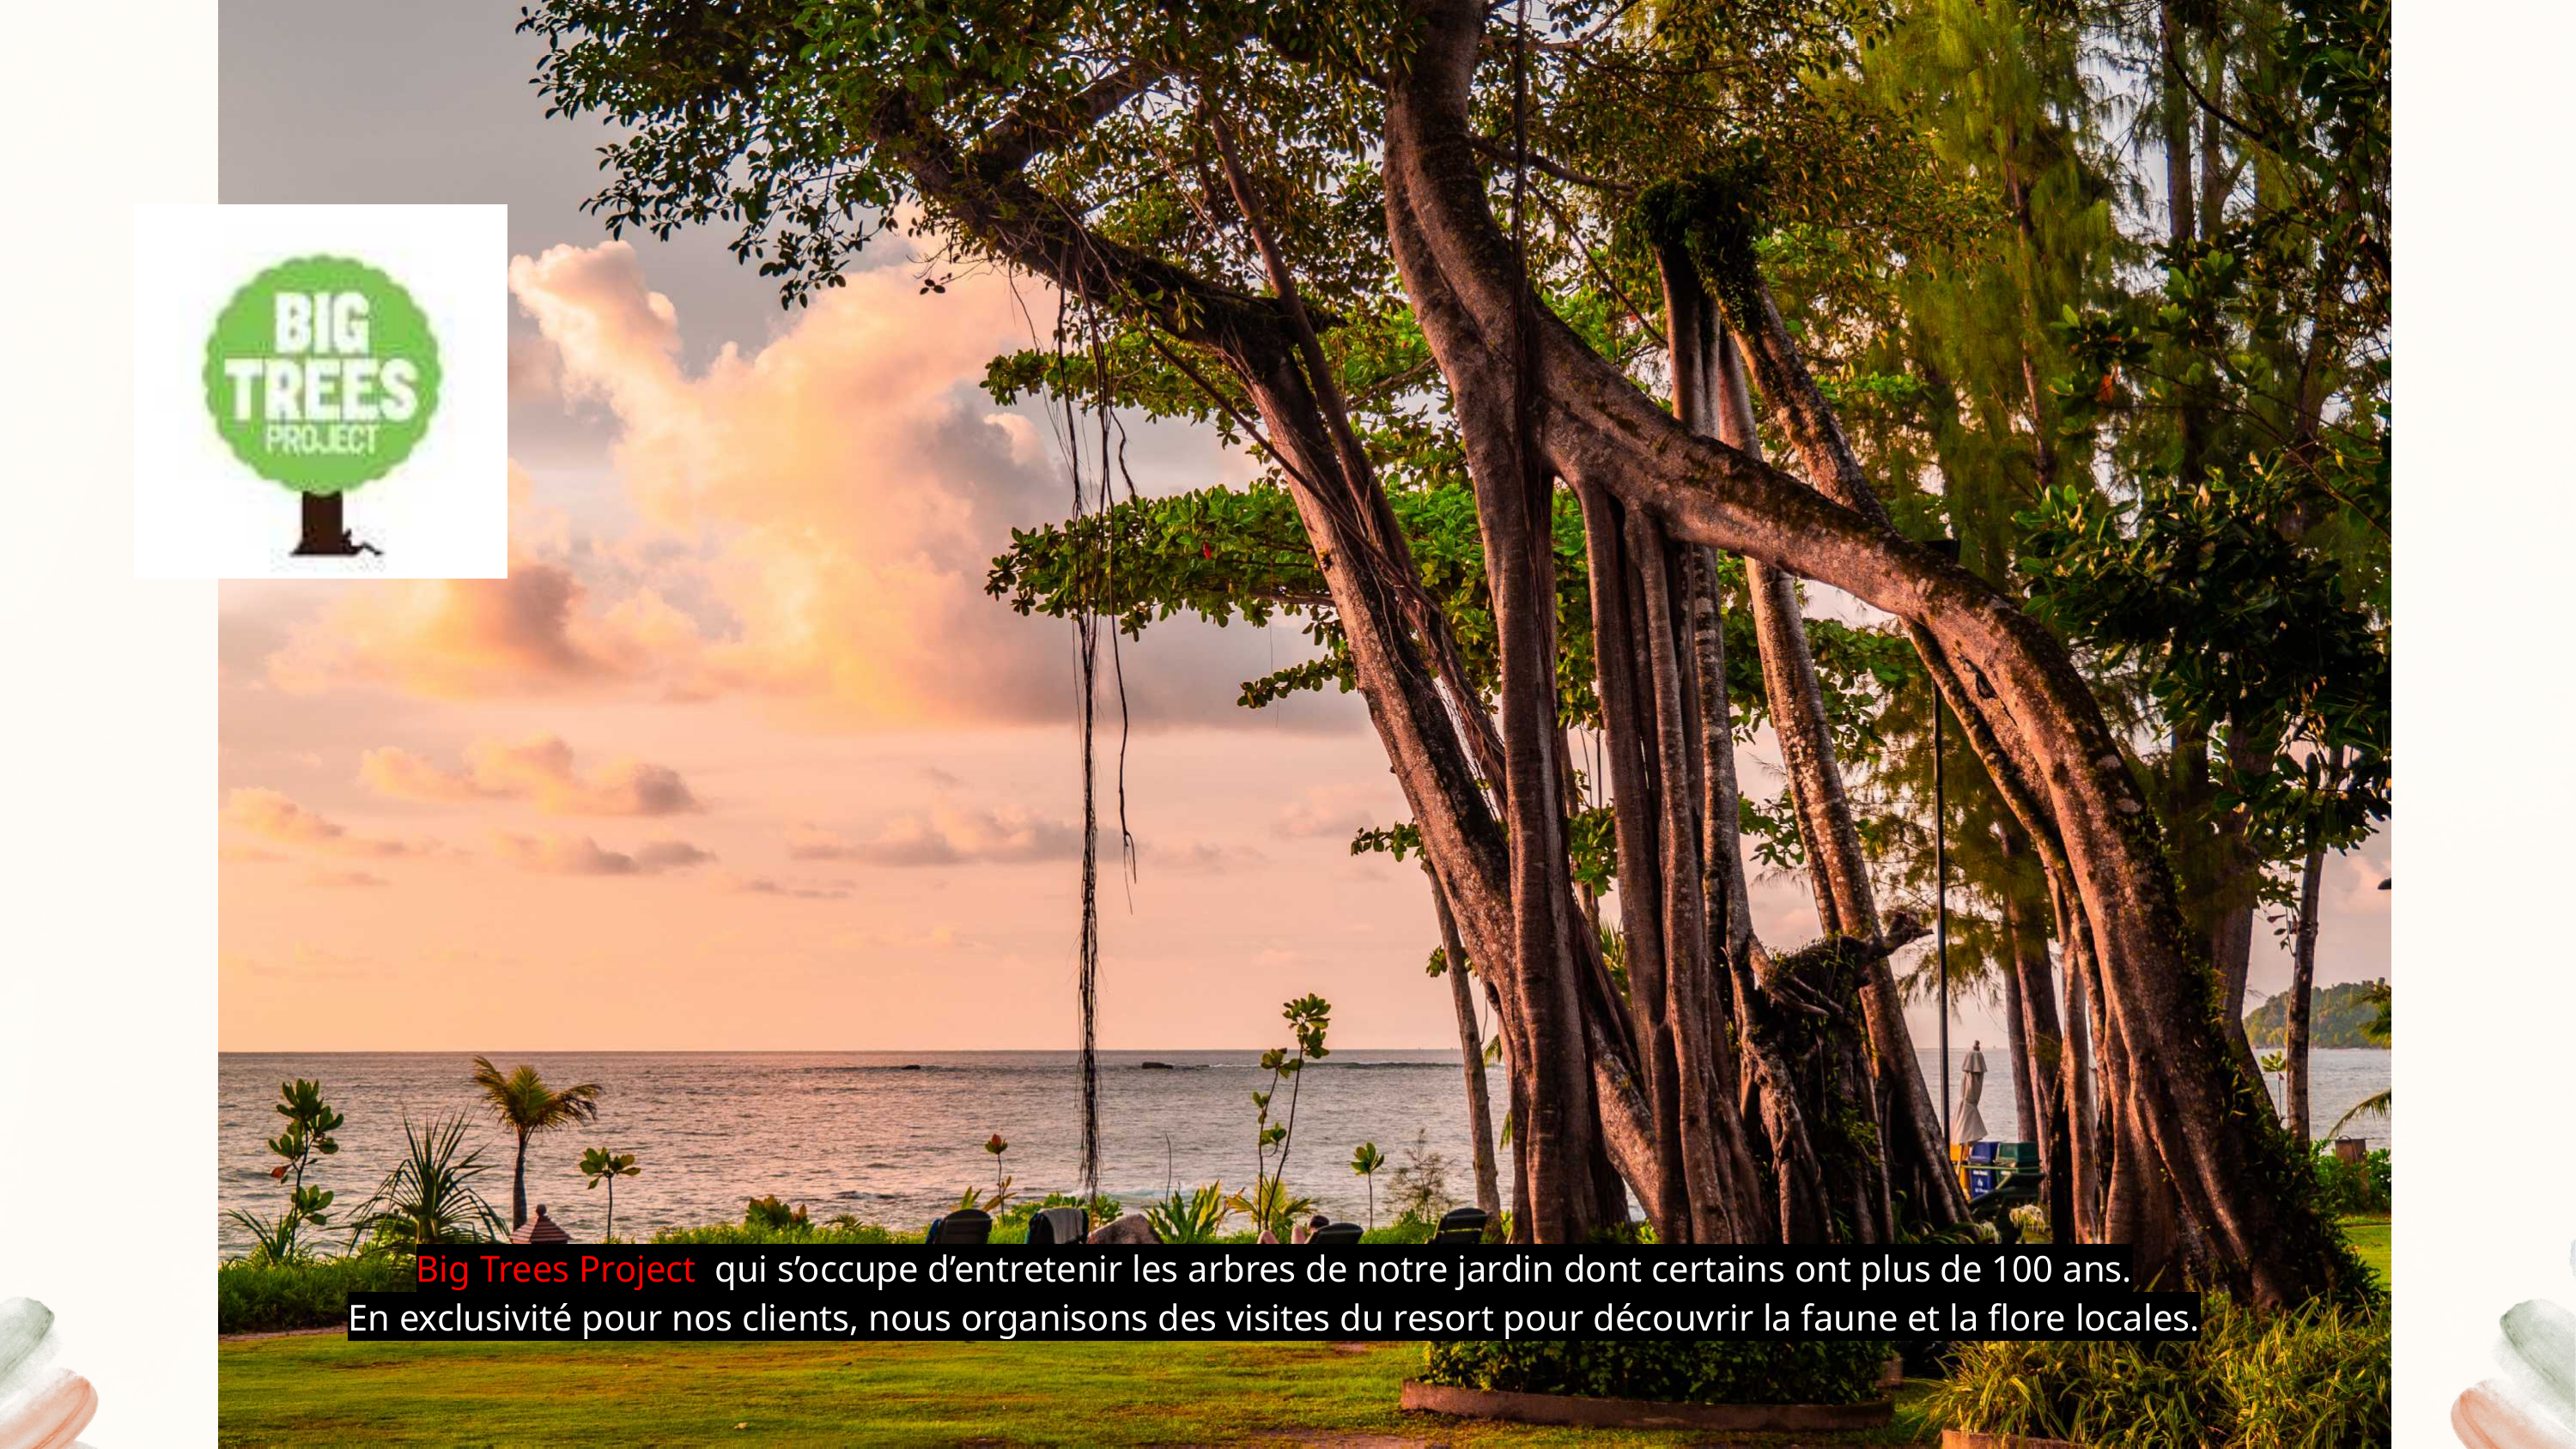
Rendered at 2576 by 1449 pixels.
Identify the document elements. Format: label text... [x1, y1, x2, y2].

text_box Big Trees Project qui s’occupe d’entretenir les arbres de notre jardin dont certains ont plus de 100 ans. En exclusivité pour nos clients, nous organisons des visites du resort pour découvrir la faune et la flore locales. [83, 1236, 2465, 1379]
picture [0, 0, 2576, 1449]
